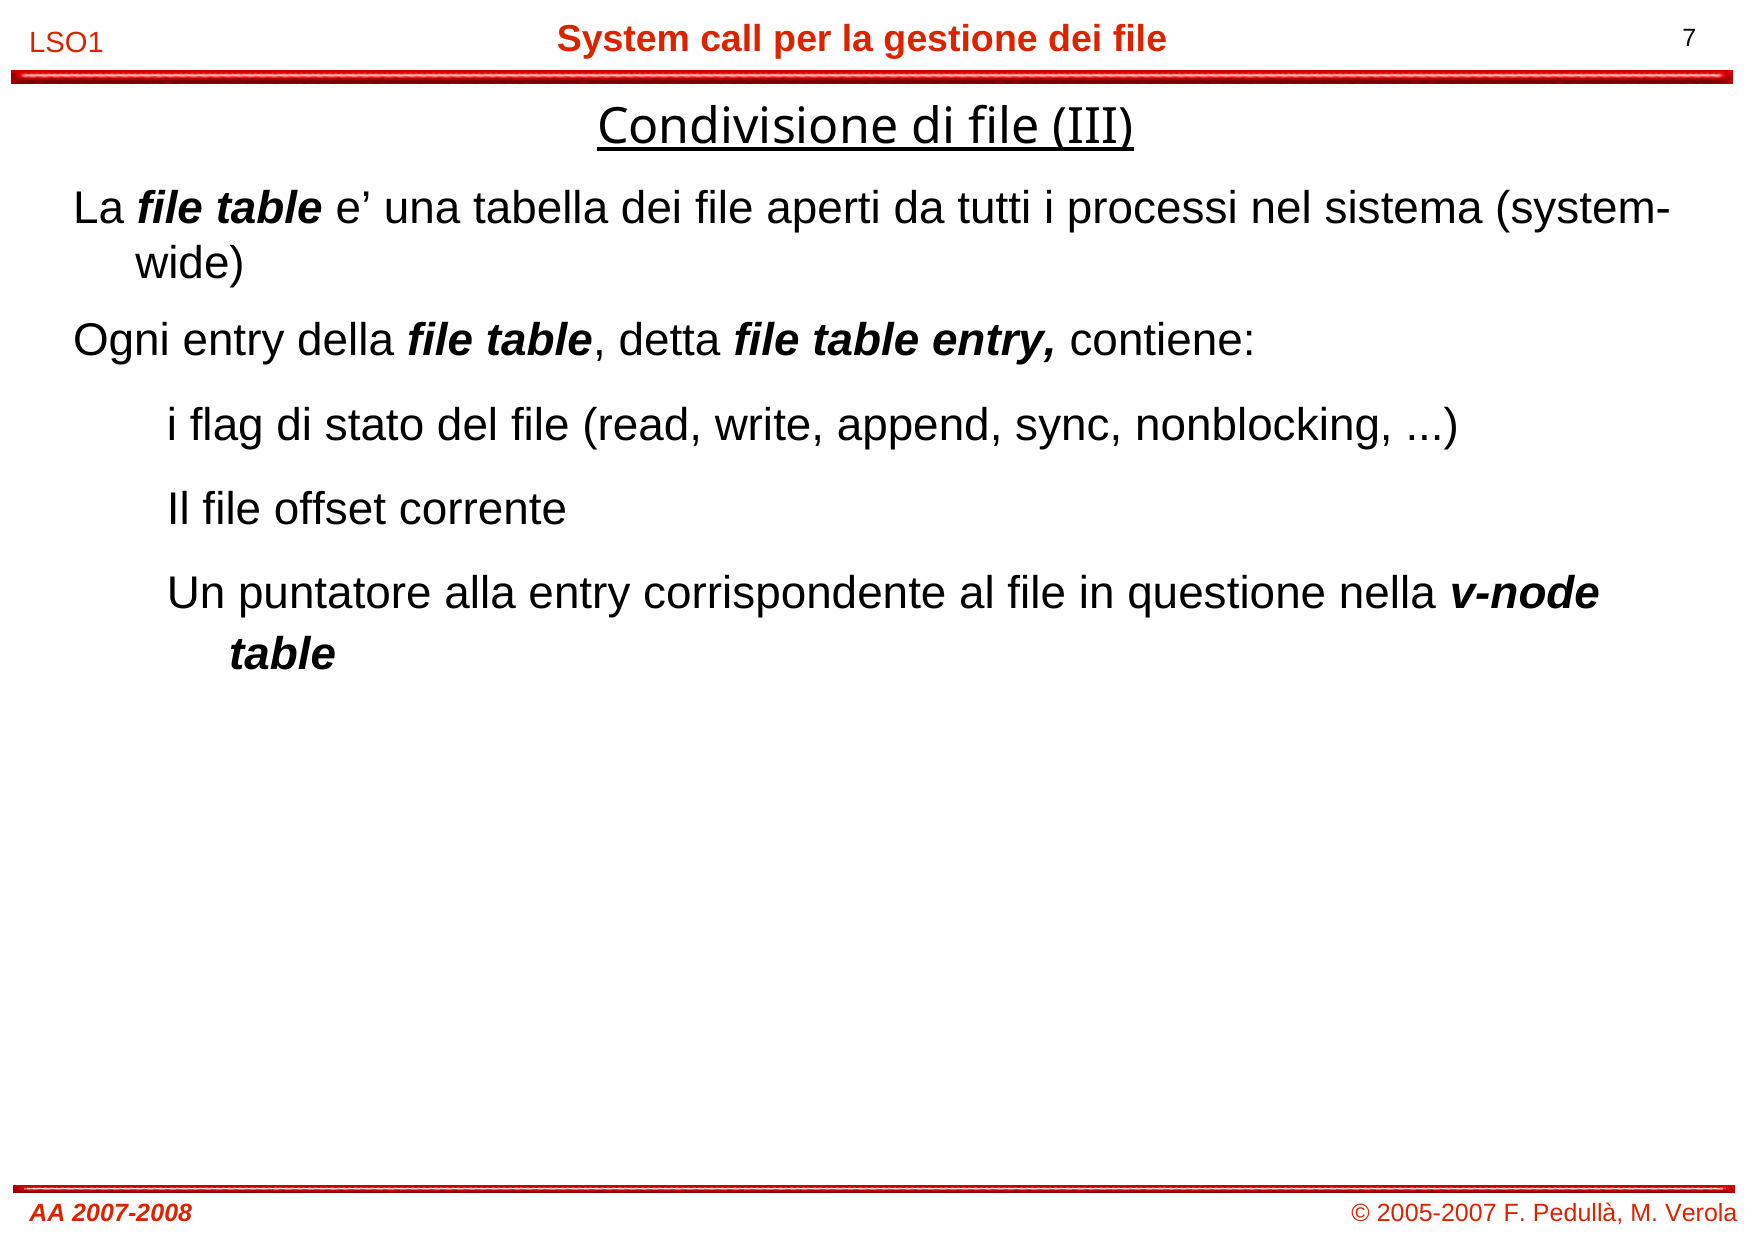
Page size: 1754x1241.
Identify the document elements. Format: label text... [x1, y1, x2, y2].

title Condivisione di file (III) [481, 78, 1250, 174]
picture [11, 70, 1733, 84]
picture [13, 1185, 1735, 1193]
list La file table e’ una tabella dei file aperti da tutti i processi nel sistema (system-wide) Ogni entry della file table, detta file table entry, contiene: i flag di stato del file (read, write, append, sync, nonblocking, ...) Il file offset corrente Un puntatore alla entry corrispondente al file in questione nella v-node table [58, 171, 1696, 952]
